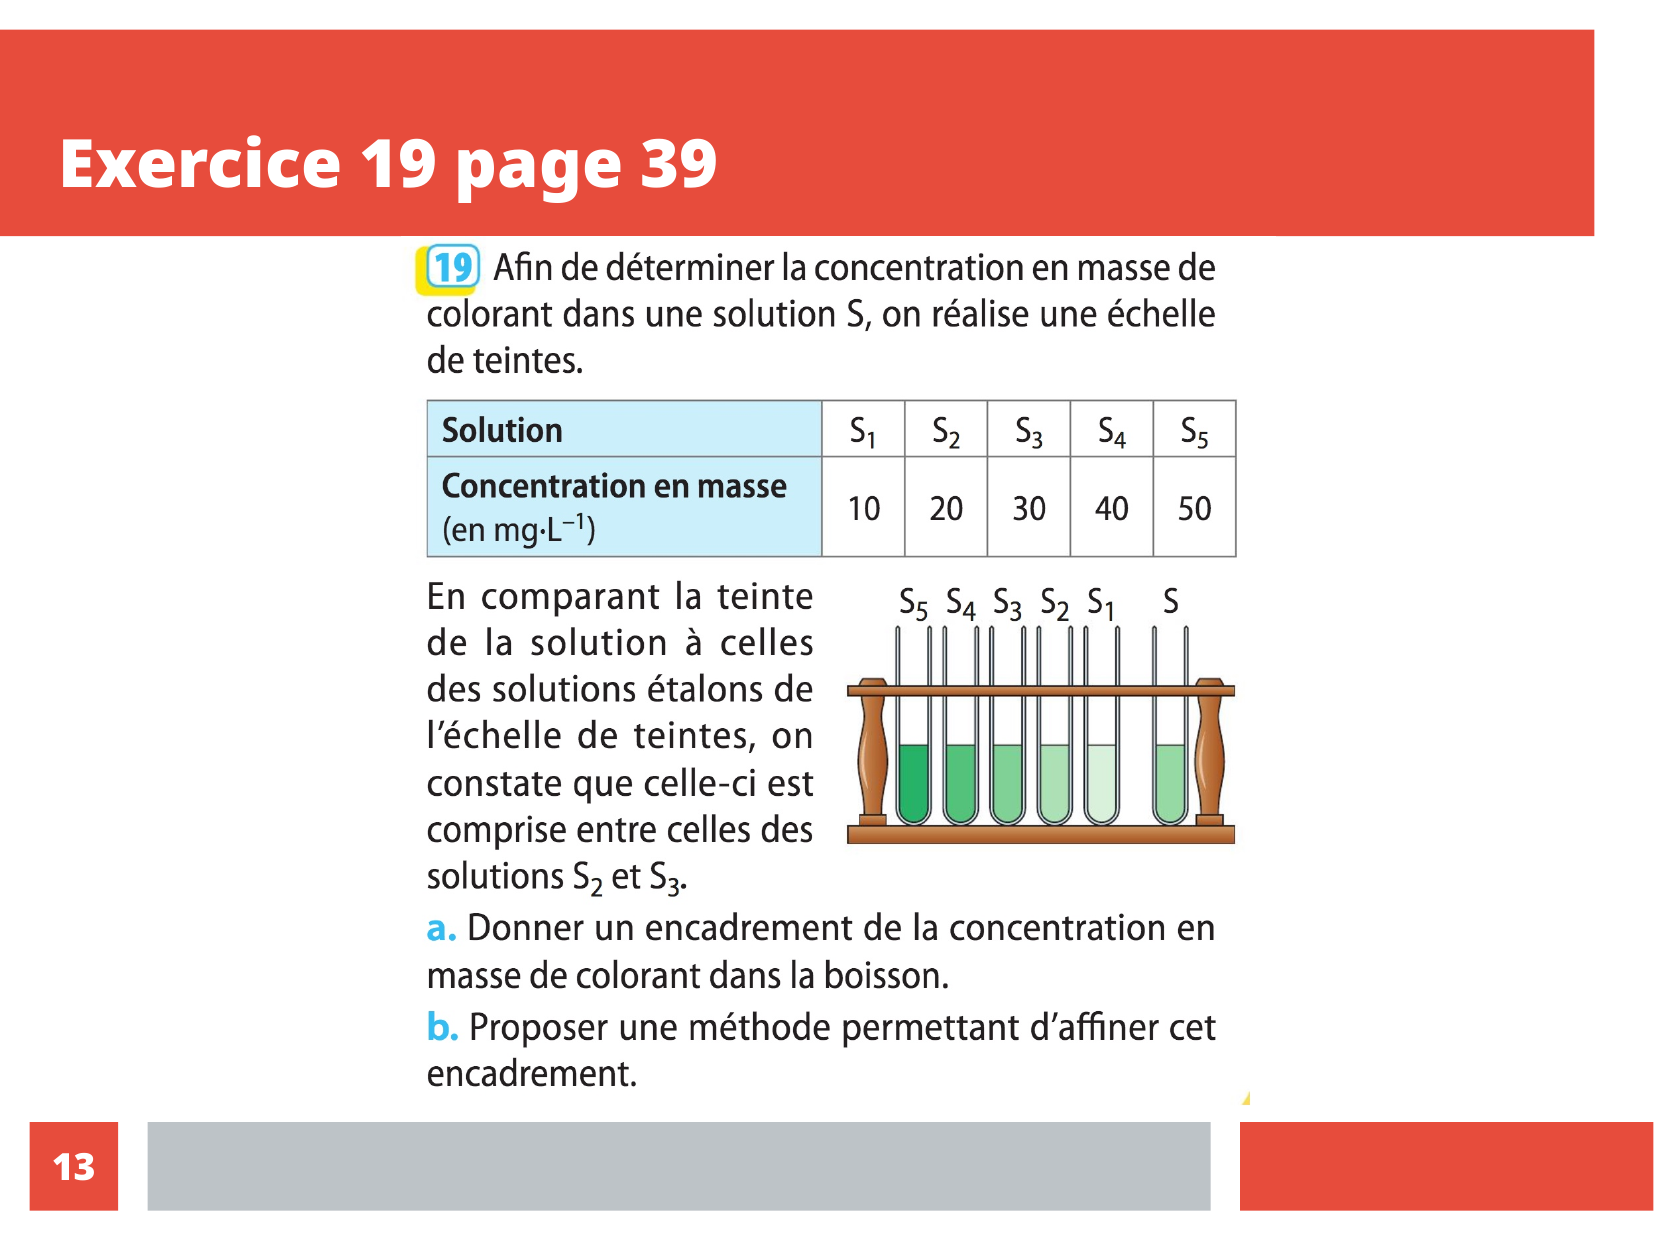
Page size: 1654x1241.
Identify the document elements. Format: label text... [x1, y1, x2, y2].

title Exercice 19 page 39 [59, 59, 1595, 207]
picture [401, 236, 1276, 1107]
